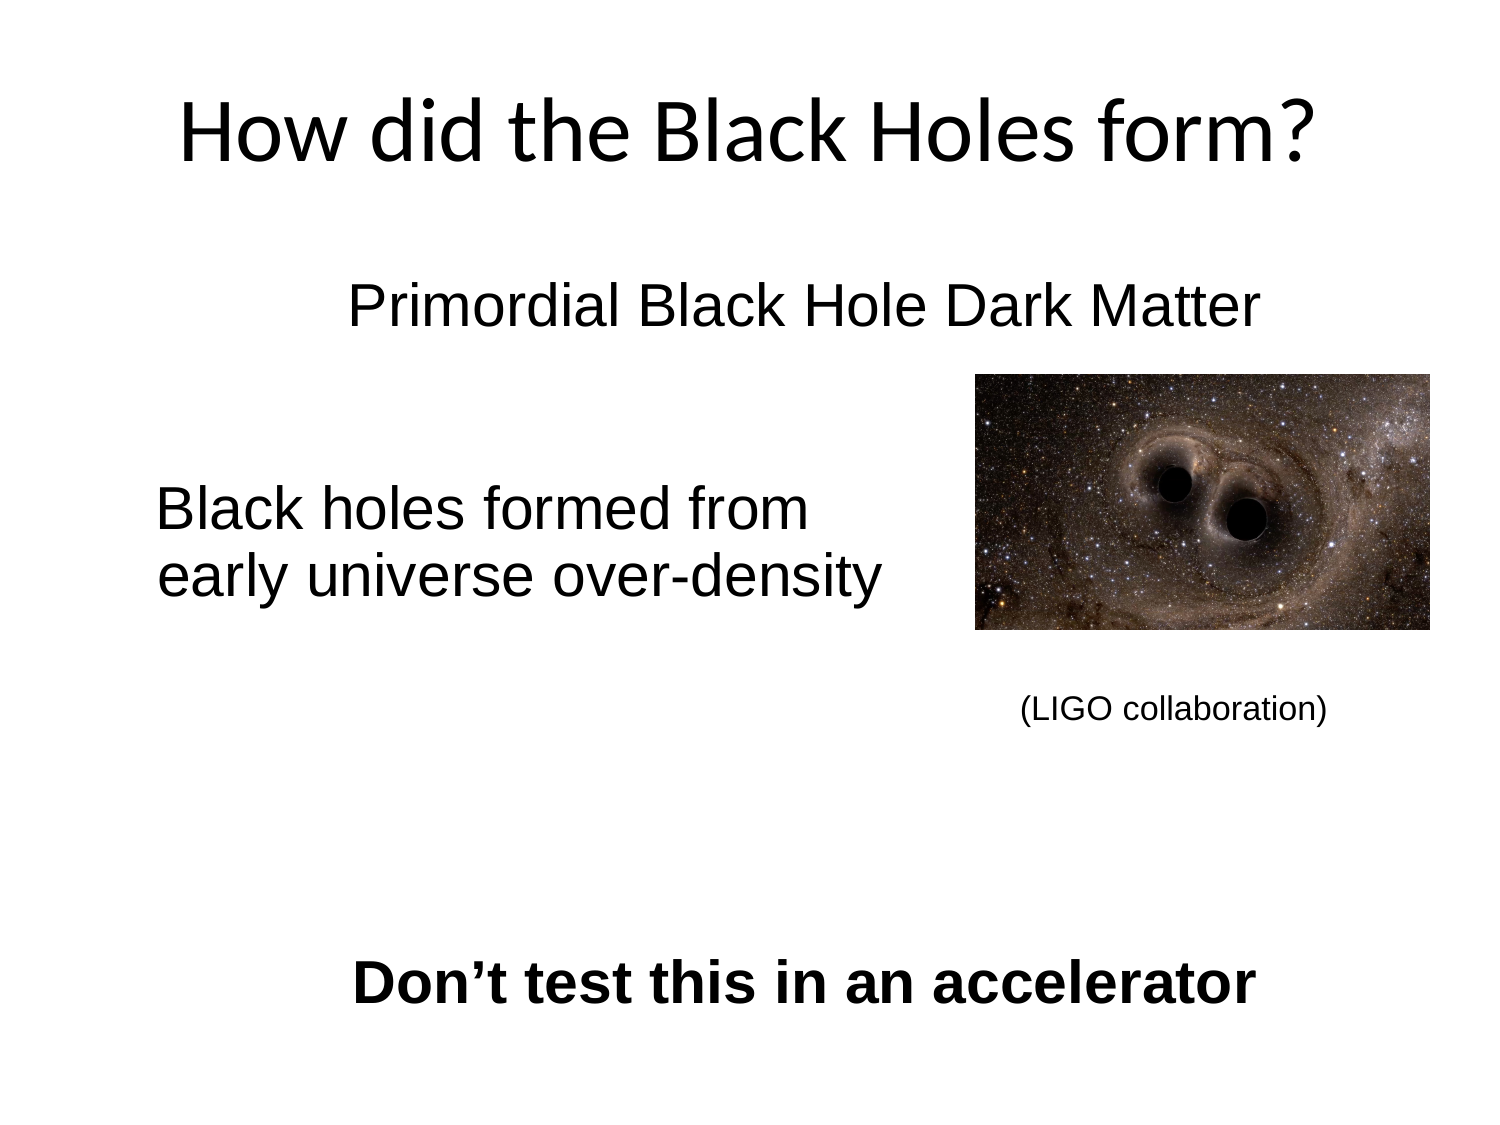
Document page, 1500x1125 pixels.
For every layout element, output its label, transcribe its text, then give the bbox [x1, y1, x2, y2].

subtitle Primordial Black Hole Dark Matter Black holes formed from early universe over-density Don’t test this in an accelerator [105, 203, 1455, 1017]
text_box (LIGO collaboration) [1005, 681, 1359, 736]
title How did the Black Holes form? [75, 44, 1425, 233]
picture [975, 374, 1430, 631]
